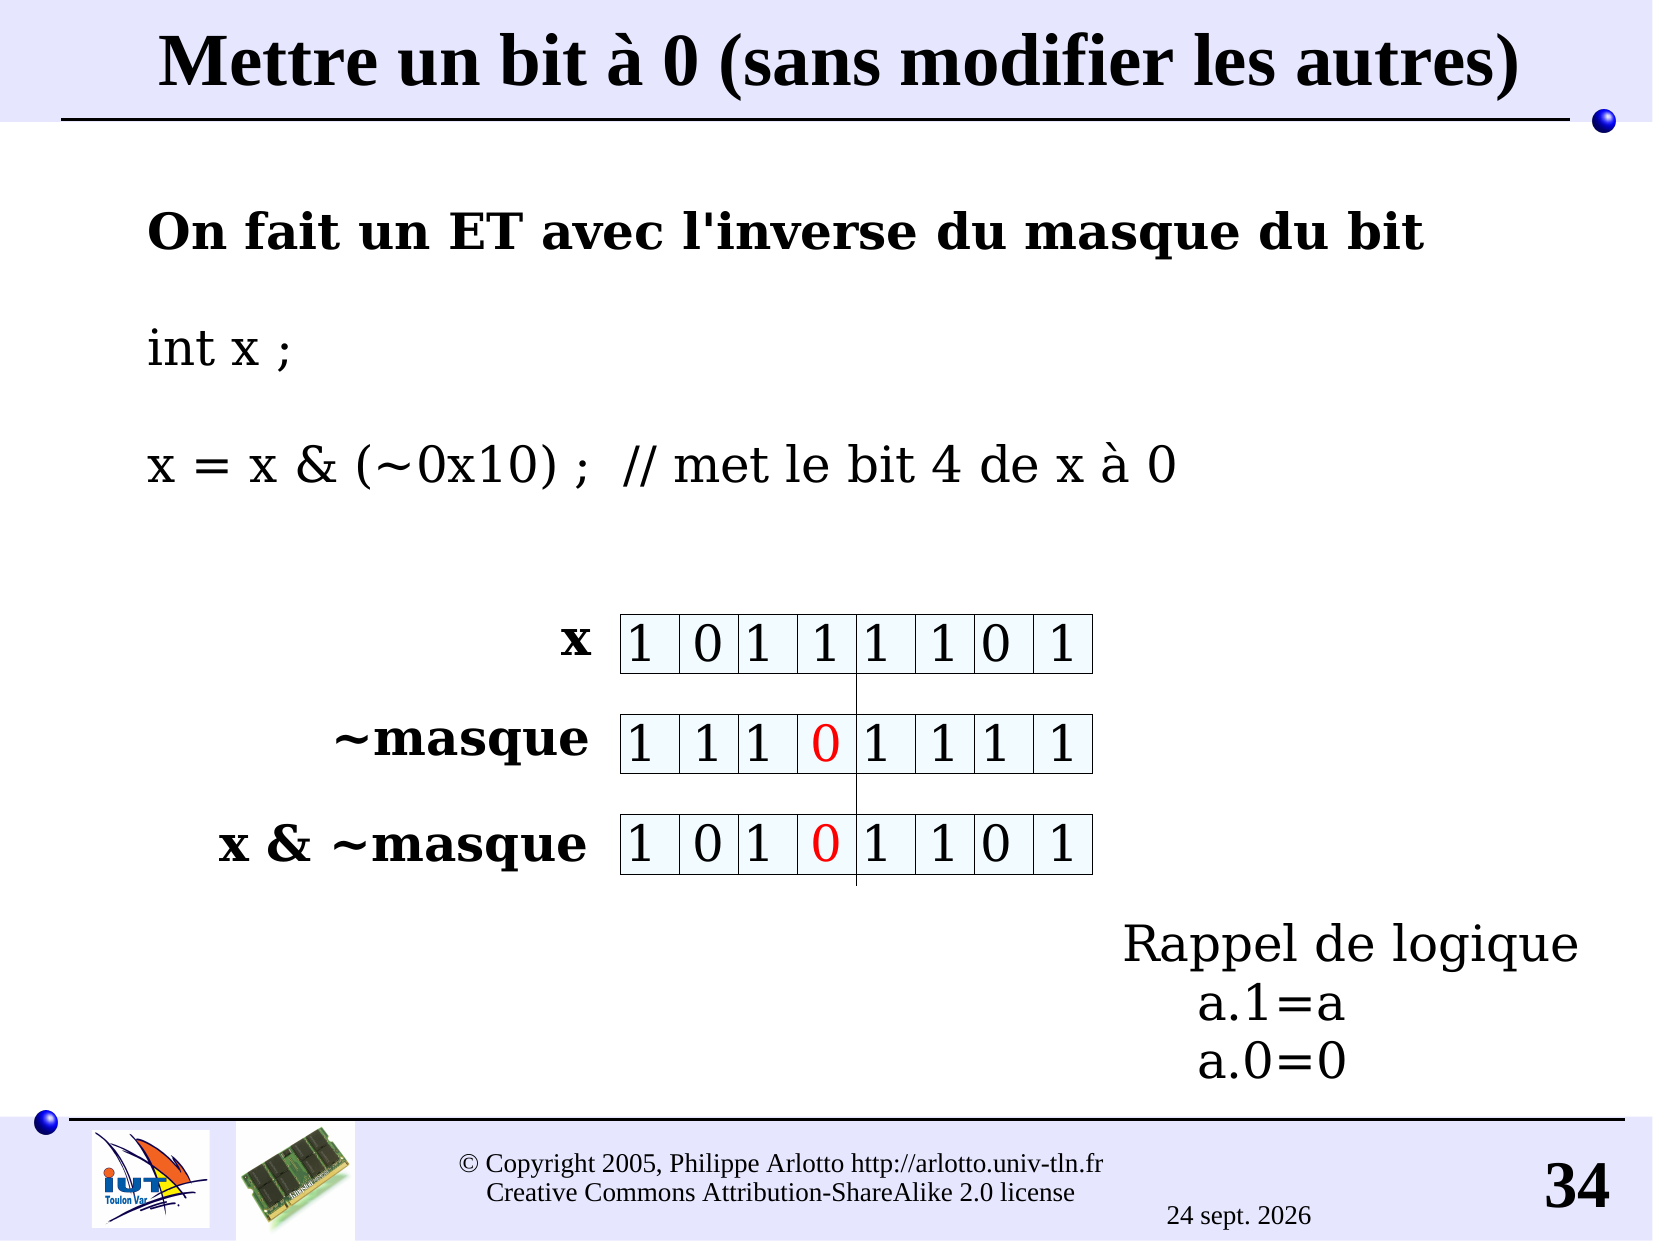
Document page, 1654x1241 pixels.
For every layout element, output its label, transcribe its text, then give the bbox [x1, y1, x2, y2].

text_box 0 [679, 614, 738, 674]
text_box 1 [856, 714, 915, 774]
text_box 0 [797, 714, 856, 774]
text_box 1 [856, 614, 915, 674]
text_box 1 [620, 814, 679, 875]
text_box 0 [679, 814, 738, 875]
text_box 0 [797, 814, 856, 875]
text_box 1 [915, 714, 974, 774]
text_box 1 [1033, 814, 1093, 875]
text_box 1 [974, 714, 1033, 774]
text_box 1 [915, 814, 974, 875]
text_box 1 [679, 714, 738, 774]
text_box 1 [738, 614, 797, 674]
text_box 1 [738, 714, 797, 774]
text_box 0 [974, 814, 1033, 875]
text_box x & ~masque [219, 814, 606, 874]
text_box 1 [1033, 714, 1093, 774]
text_box 1 [856, 814, 915, 875]
text_box Rappel de logique a.1=a a.0=0 [1122, 915, 1581, 1091]
text_box 1 [1033, 614, 1093, 674]
picture [236, 1121, 355, 1241]
text_box 1 [797, 614, 856, 674]
text_box 1 [620, 714, 679, 774]
title Mettre un bit à 0 (sans modifier les autres) [95, 11, 1585, 110]
text_box 1 [915, 614, 974, 674]
text_box ~masque [331, 708, 591, 768]
text_box On fait un ET avec l'inverse du masque du bit int x ; x = x & (~0x10) ; // met le bit 4 de x à 0 [147, 202, 1442, 494]
text_box 1 [738, 814, 797, 875]
text_box 0 [974, 614, 1033, 674]
text_box 1 [620, 614, 679, 674]
text_box x [561, 608, 591, 668]
